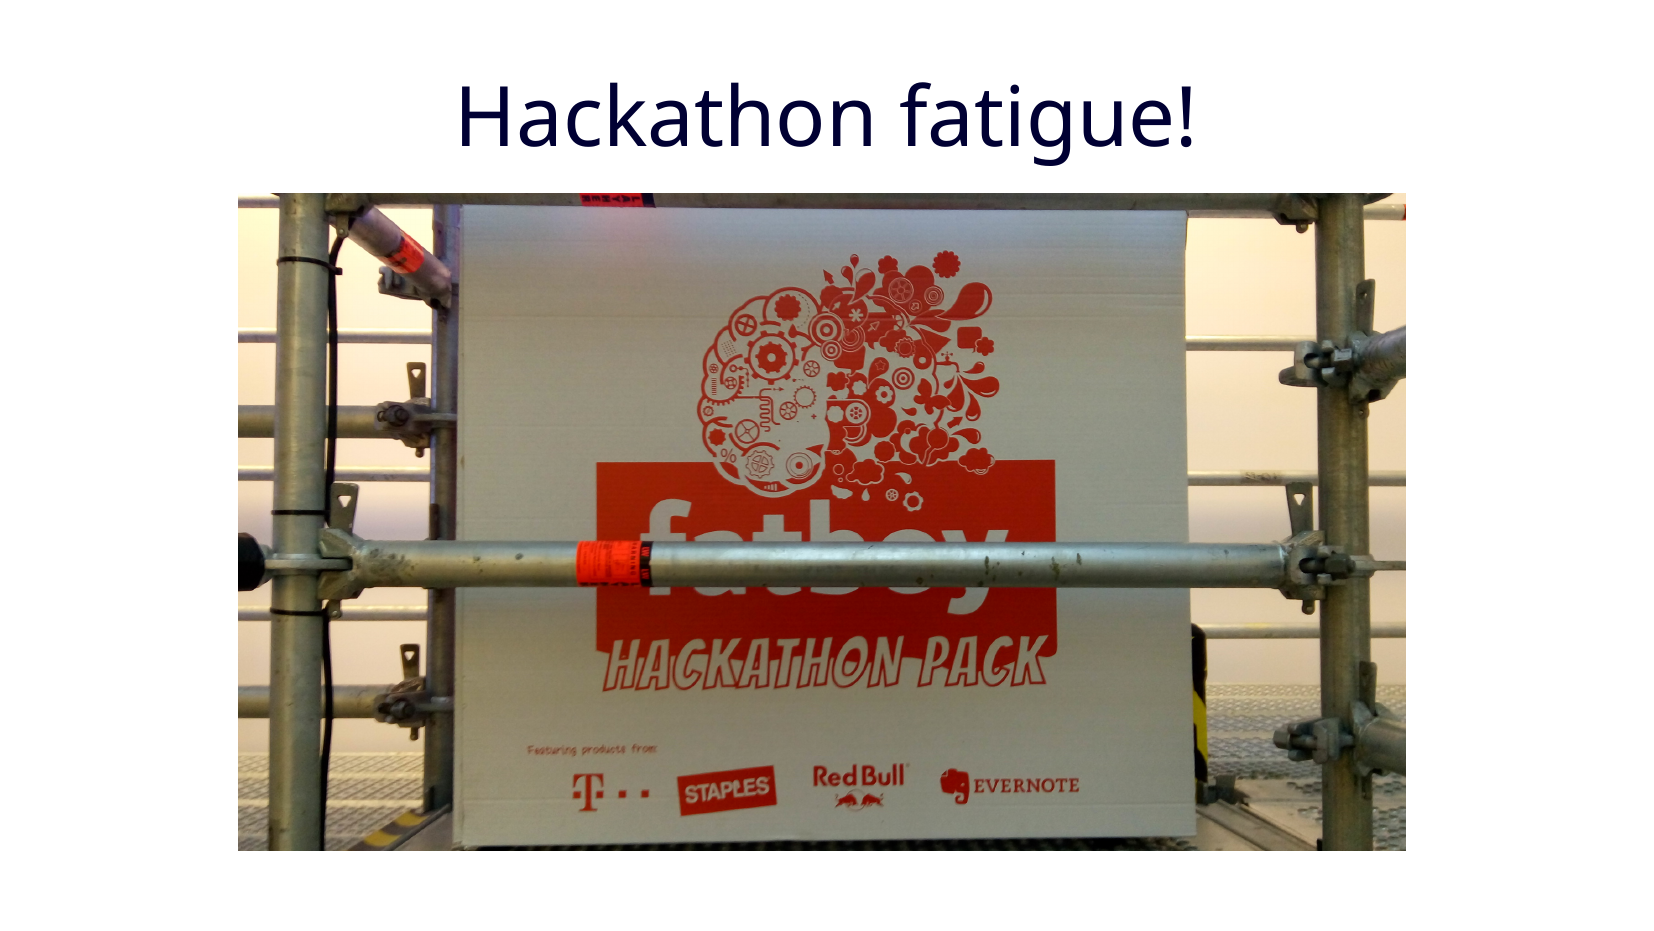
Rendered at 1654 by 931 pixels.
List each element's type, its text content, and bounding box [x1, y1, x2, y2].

picture [238, 193, 1406, 851]
title Hackathon fatigue! [82, 37, 1571, 193]
